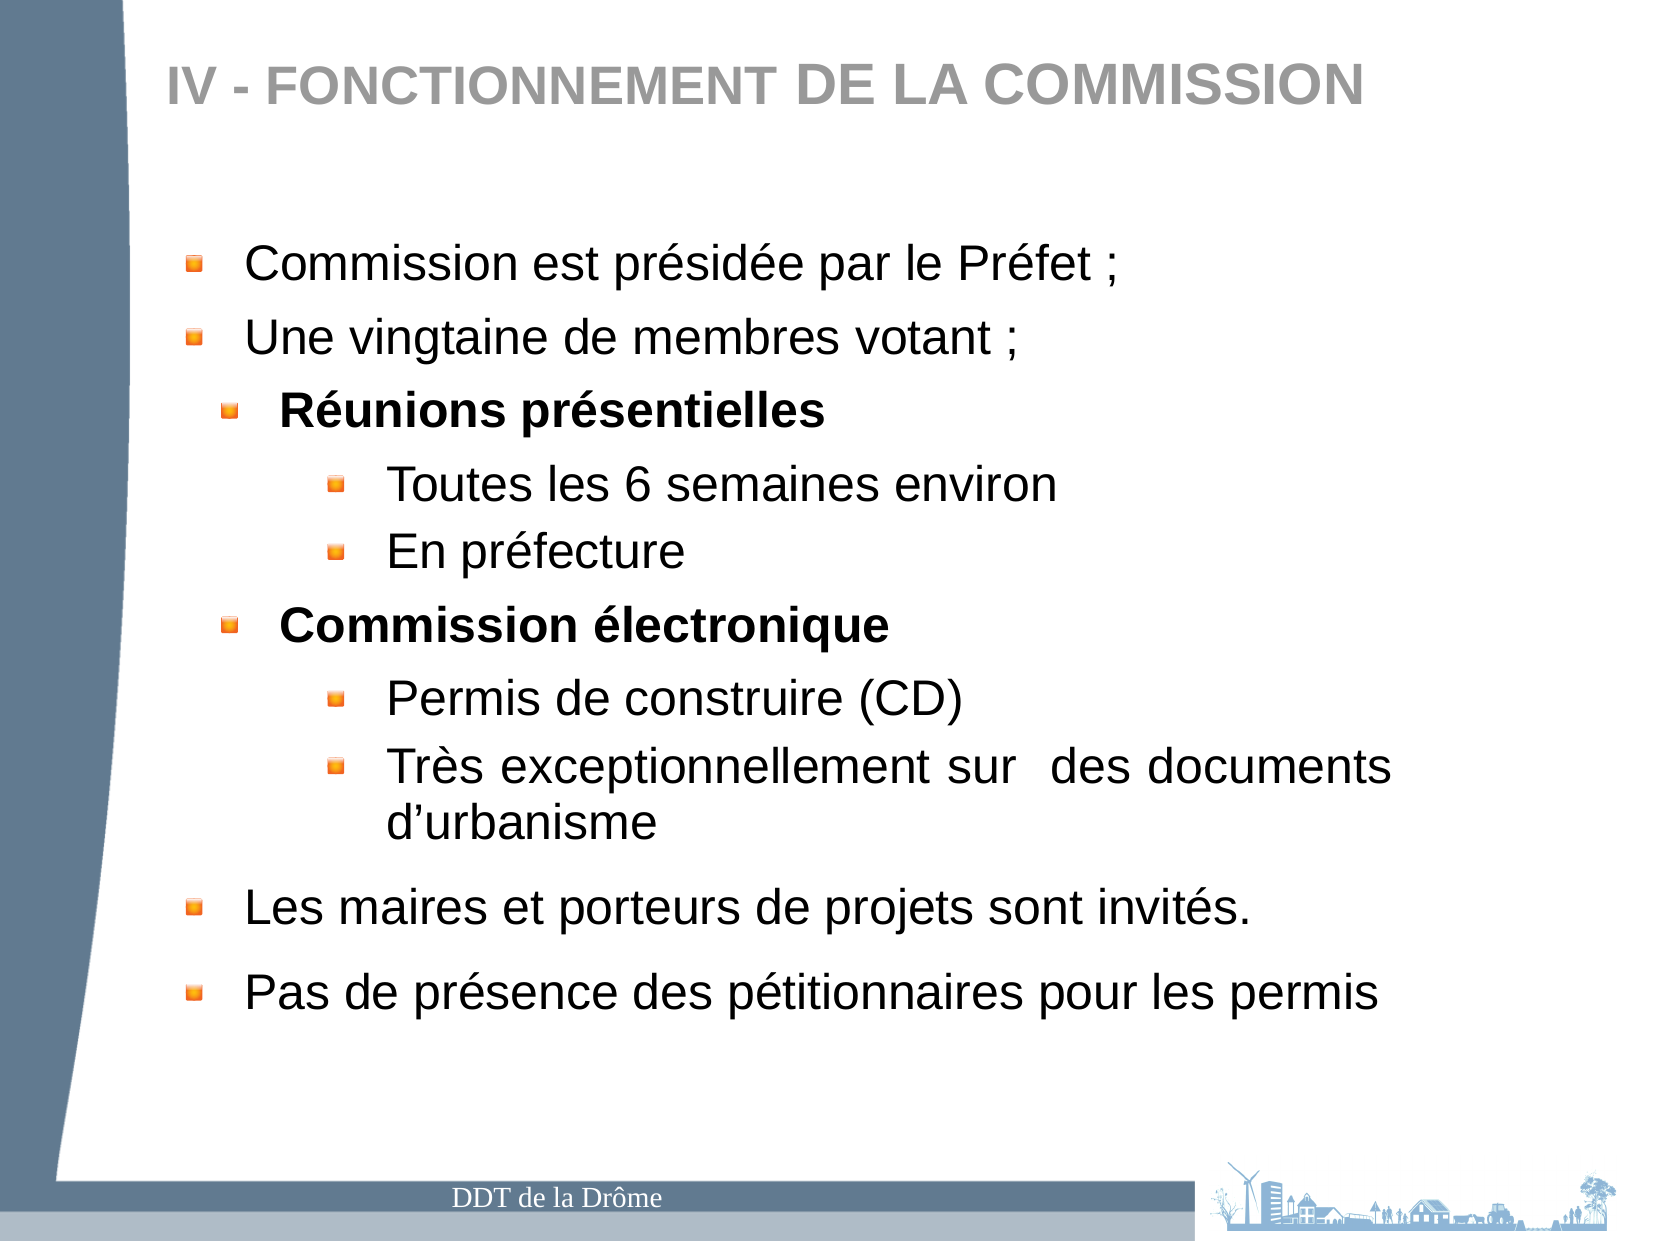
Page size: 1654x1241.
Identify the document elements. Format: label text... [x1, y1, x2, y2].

text_box Commission est présidée par le Préfet ; Une vingtaine de membres votant ; Réunions présentielles Toutes les 6 semaines environ En préfecture Commission électronique Permis de construire (CD) Très exceptionnellement sur des documents d’urbanisme Les maires et porteurs de projets sont invités. Pas de présence des pétitionnaires pour les permis [170, 153, 1455, 1029]
title IV - FONCTIONNEMENT DE LA COMMISSION [166, 10, 1604, 159]
